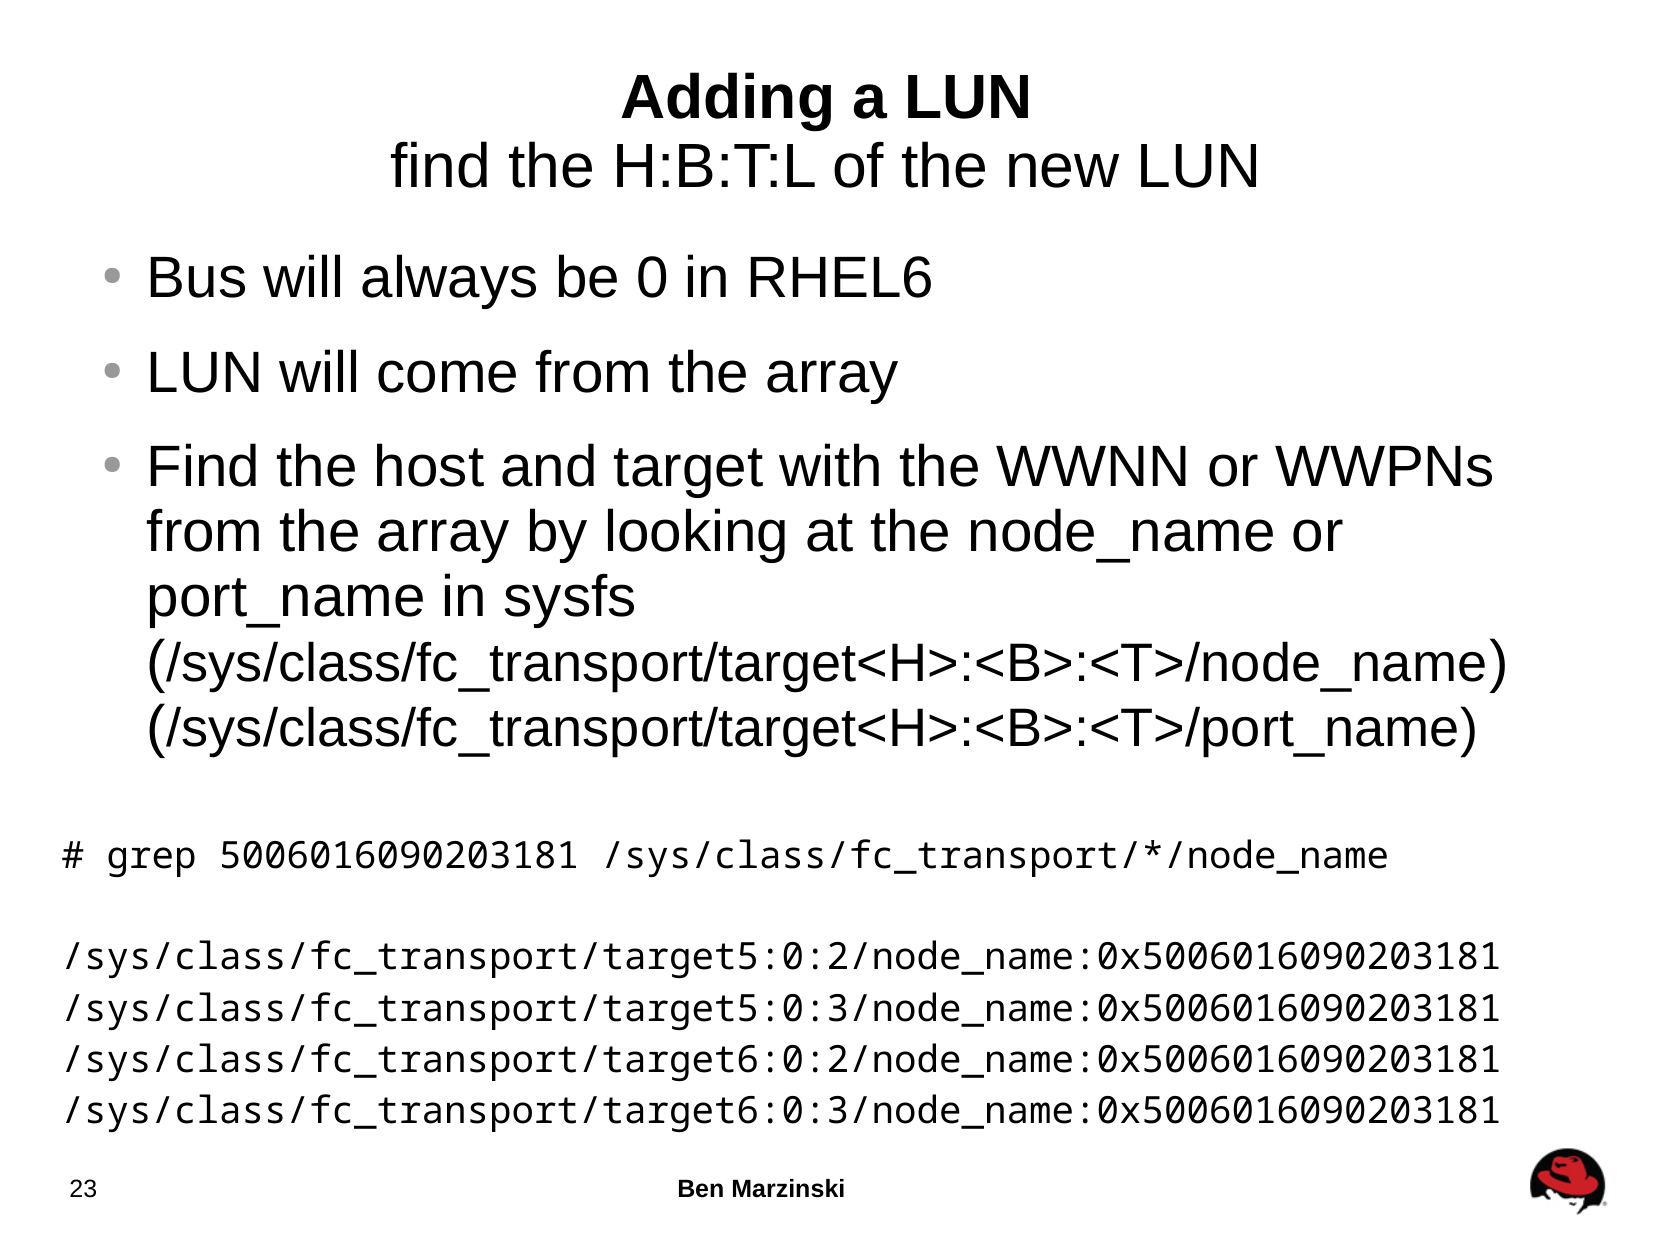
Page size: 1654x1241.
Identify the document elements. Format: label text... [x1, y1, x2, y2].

text_box # grep 5006016090203181 /sys/class/fc_transport/*/node_name /sys/class/fc_transport/target5:0:2/node_name:0x5006016090203181 /sys/class/fc_transport/target5:0:3/node_name:0x5006016090203181 /sys/class/fc_transport/target6:0:2/node_name:0x5006016090203181 /sys/class/fc_transport/target6:0:3/node_name:0x5006016090203181 [46, 820, 1613, 1088]
list Bus will always be 0 in RHEL6 LUN will come from the array Find the host and target with the WWNN or WWPNs from the array by looking at the node_name or port_name in sysfs (/sys/class/fc_transport/target<H>:<B>:<T>/node_name) (/sys/class/fc_transport/target<H>:<B>:<T>/port_name) [86, 244, 1576, 760]
picture [1529, 1146, 1613, 1224]
title Adding a LUN find the H:B:T:L of the new LUN [82, 45, 1571, 218]
